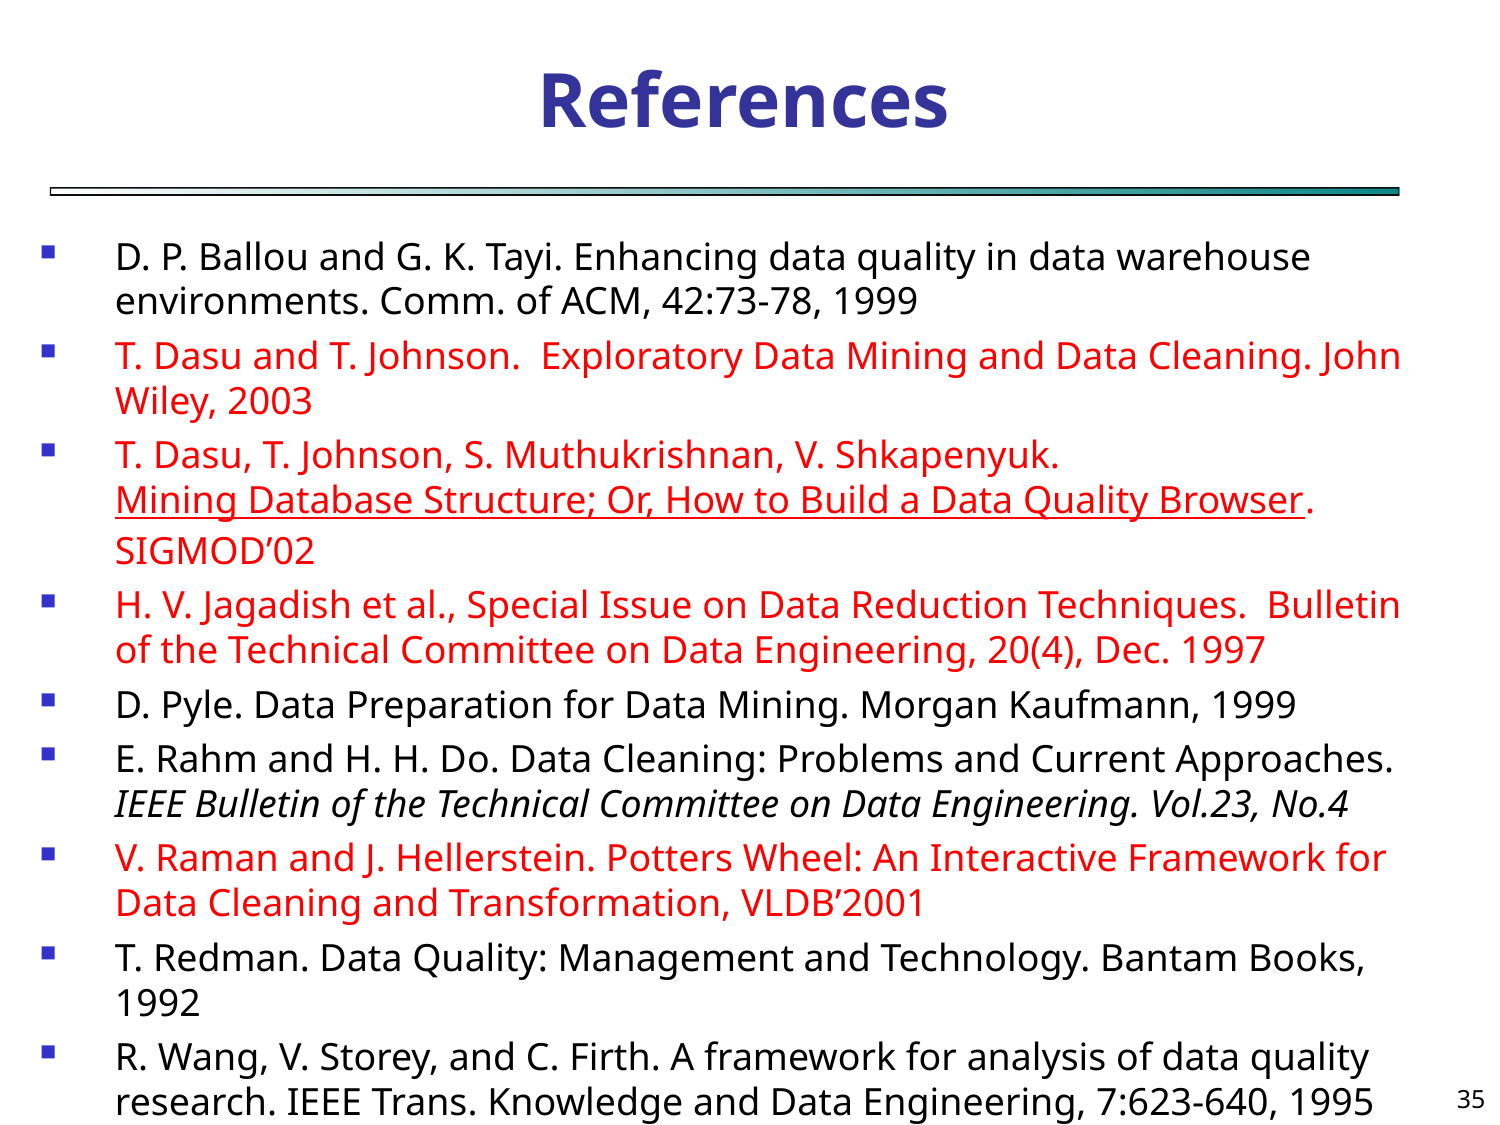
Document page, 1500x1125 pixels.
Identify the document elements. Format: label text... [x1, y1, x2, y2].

text_box <number> [1463, 1062, 1500, 1125]
title References [24, 44, 1463, 150]
list D. P. Ballou and G. K. Tayi. Enhancing data quality in data warehouse environments. Comm. of ACM, 42:73-78, 1999 T. Dasu and T. Johnson. Exploratory Data Mining and Data Cleaning. John Wiley, 2003 T. Dasu, T. Johnson, S. Muthukrishnan, V. Shkapenyuk. Mining Database Structure; Or, How to Build a Data Quality Browser. SIGMOD’02 H. V. Jagadish et al., Special Issue on Data Reduction Techniques. Bulletin of the Technical Committee on Data Engineering, 20(4), Dec. 1997 D. Pyle. Data Preparation for Data Mining. Morgan Kaufmann, 1999 E. Rahm and H. H. Do. Data Cleaning: Problems and Current Approaches. IEEE Bulletin of the Technical Committee on Data Engineering. Vol.23, No.4 V. Raman and J. Hellerstein. Potters Wheel: An Interactive Framework for Data Cleaning and Transformation, VLDB’2001 T. Redman. Data Quality: Management and Technology. Bantam Books, 1992 R. Wang, V. Storey, and C. Firth. A framework for analysis of data quality research. IEEE Trans. Knowledge and Data Engineering, 7:623-640, 1995 [24, 224, 1463, 1125]
